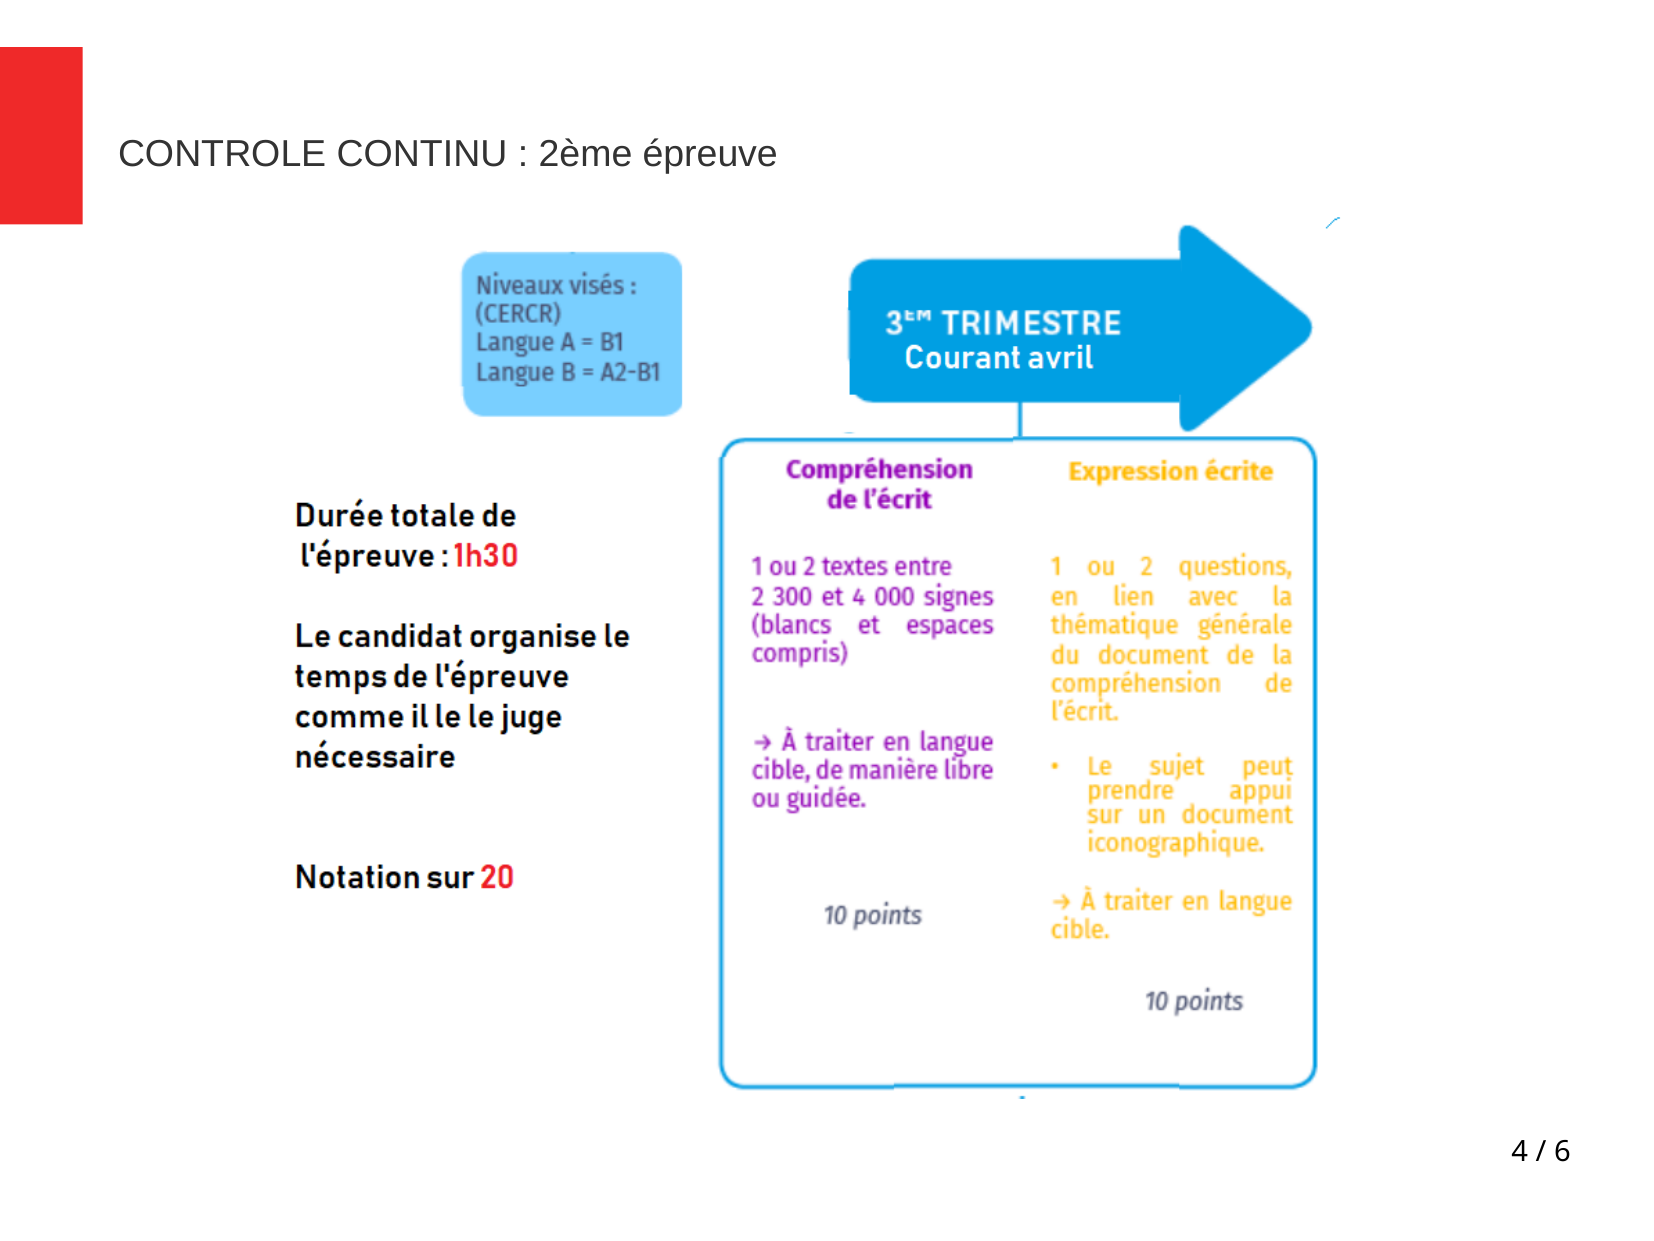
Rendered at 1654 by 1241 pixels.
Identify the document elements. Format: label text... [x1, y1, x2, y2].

picture [264, 205, 1347, 1099]
title CONTROLE CONTINU : 2ème épreuve [118, 49, 1571, 257]
